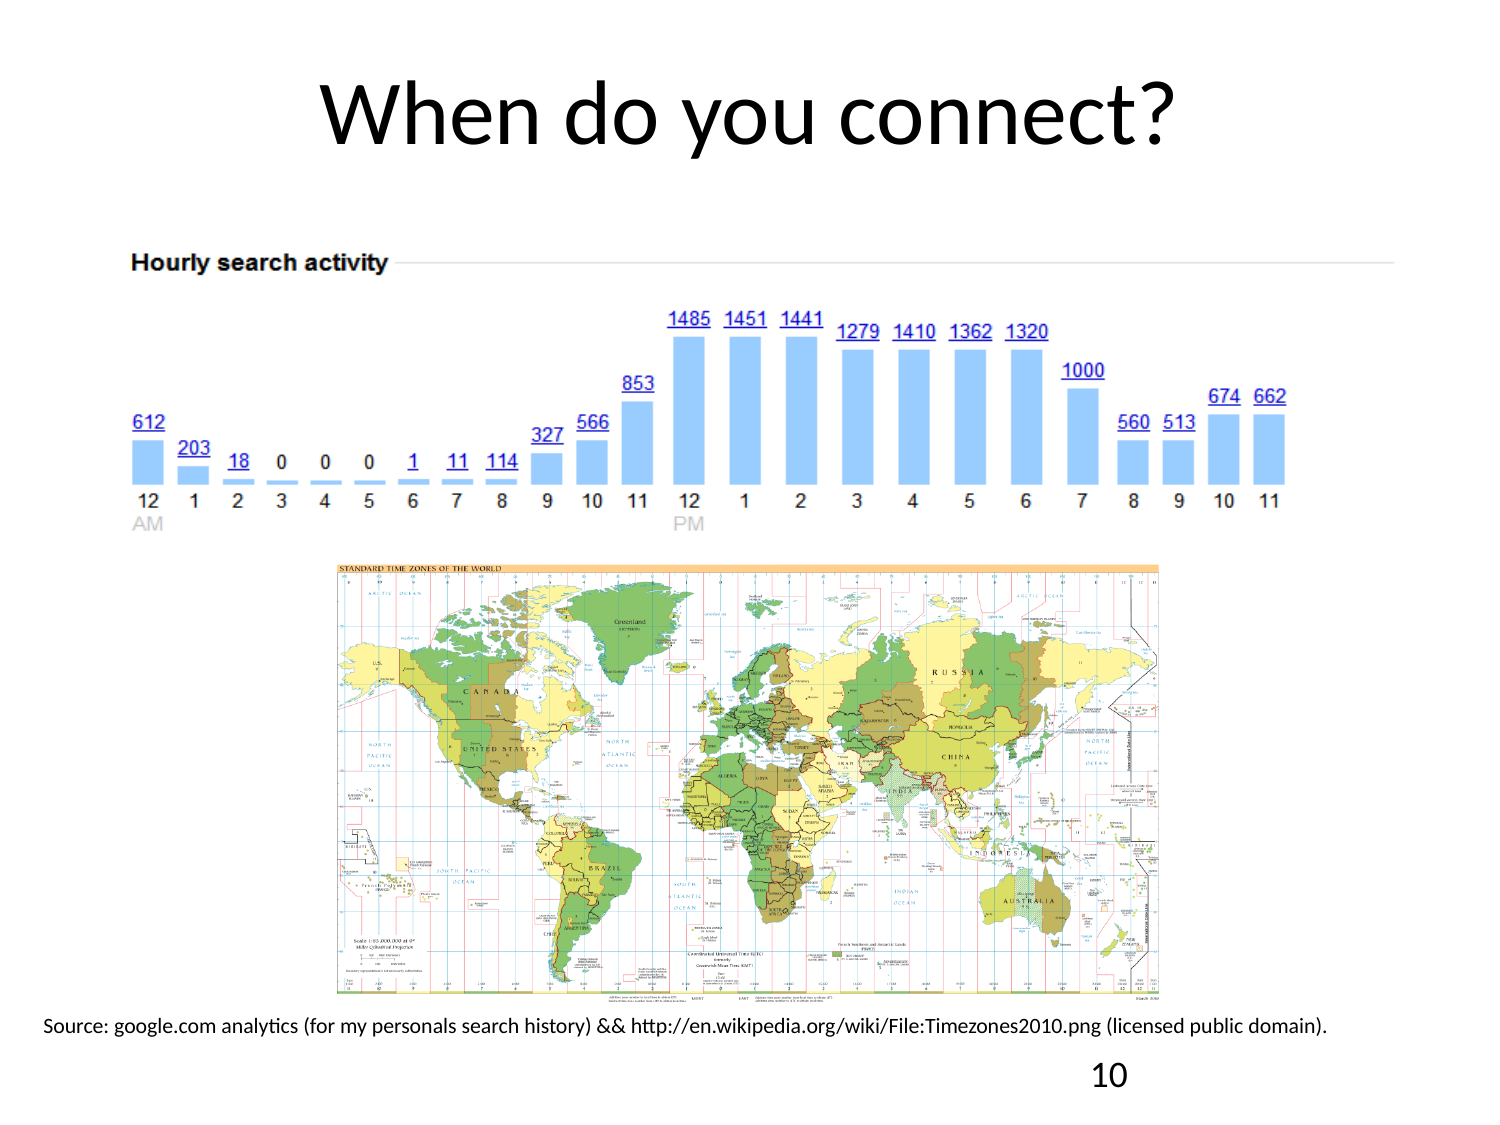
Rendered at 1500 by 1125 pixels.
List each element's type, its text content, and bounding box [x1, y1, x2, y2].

slide_number <number> [1074, 1042, 1425, 1103]
picture [112, 212, 1421, 1003]
title When do you connect? [75, 45, 1425, 233]
text_box Source: google.com analytics (for my personals search history) && http://en.wikipedia.org/wiki/File:Timezones2010.png (licensed public domain). [28, 1003, 1375, 1090]
